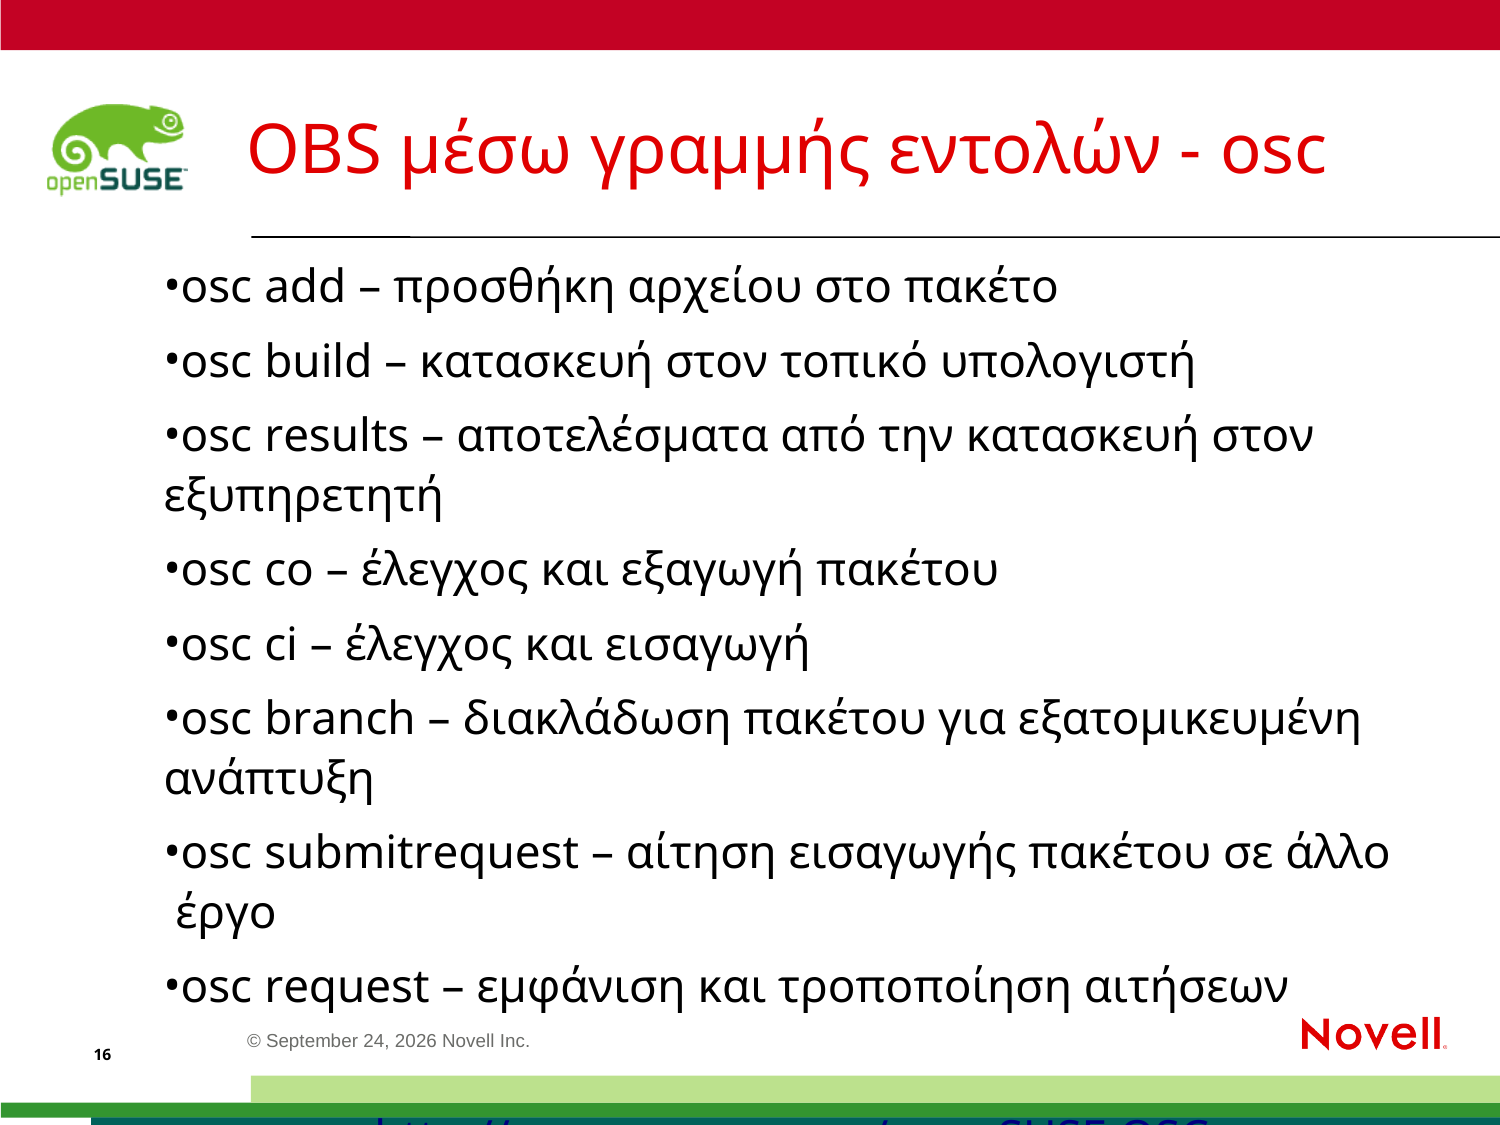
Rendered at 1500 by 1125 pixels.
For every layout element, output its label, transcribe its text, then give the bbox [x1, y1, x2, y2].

picture [1295, 1011, 1453, 1056]
title OBS μέσω γραμμής εντολών - osc [246, 68, 1409, 231]
picture [47, 104, 188, 197]
list osc add – προσθήκη αρχείου στο πακέτο osc build – κατασκευή στον τοπικό υπολογιστή osc results – αποτελέσματα από την κατασκευή στον εξυπηρετητή osc co – έλεγχος και εξαγωγή πακέτου osc ci – έλεγχος και εισαγωγή osc branch – διακλάδωση πακέτου για εξατομικευμένη ανάπτυξη osc submitrequest – αίτηση εισαγωγής πακέτου σε άλλο έργο osc request – εμφάνιση και τροποποίηση αιτήσεων http://en.opensuse.org/openSUSE:OSC [163, 254, 1404, 1053]
